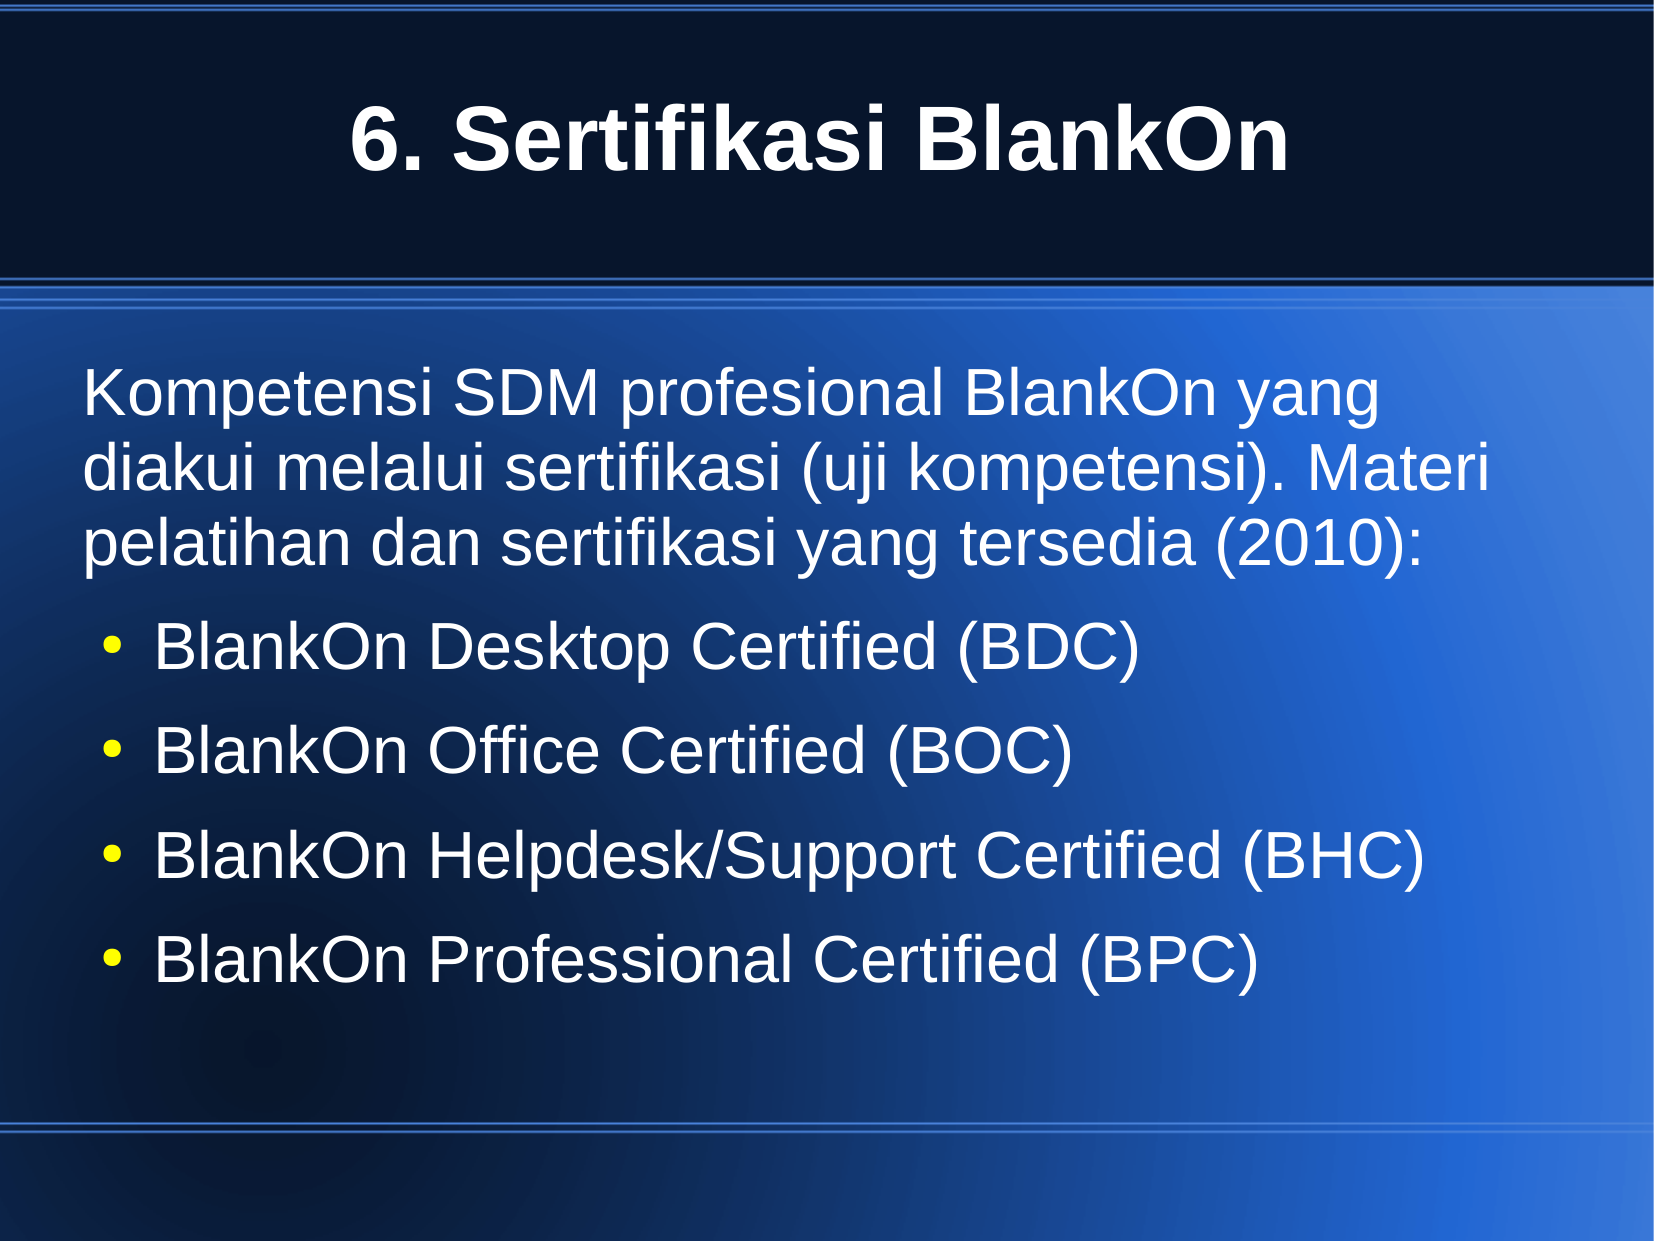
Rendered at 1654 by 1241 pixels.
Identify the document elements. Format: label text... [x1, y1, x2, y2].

title 6. Sertifikasi BlankOn [76, 42, 1565, 236]
list Kompetensi SDM profesional BlankOn yang diakui melalui sertifikasi (uji kompetensi). Materi pelatihan dan sertifikasi yang tersedia (2010): BlankOn Desktop Certified (BDC) BlankOn Office Certified (BOC) BlankOn Helpdesk/Support Certified (BHC) BlankOn Professional Certified (BPC) [82, 355, 1571, 1159]
picture [0, 0, 1654, 1241]
